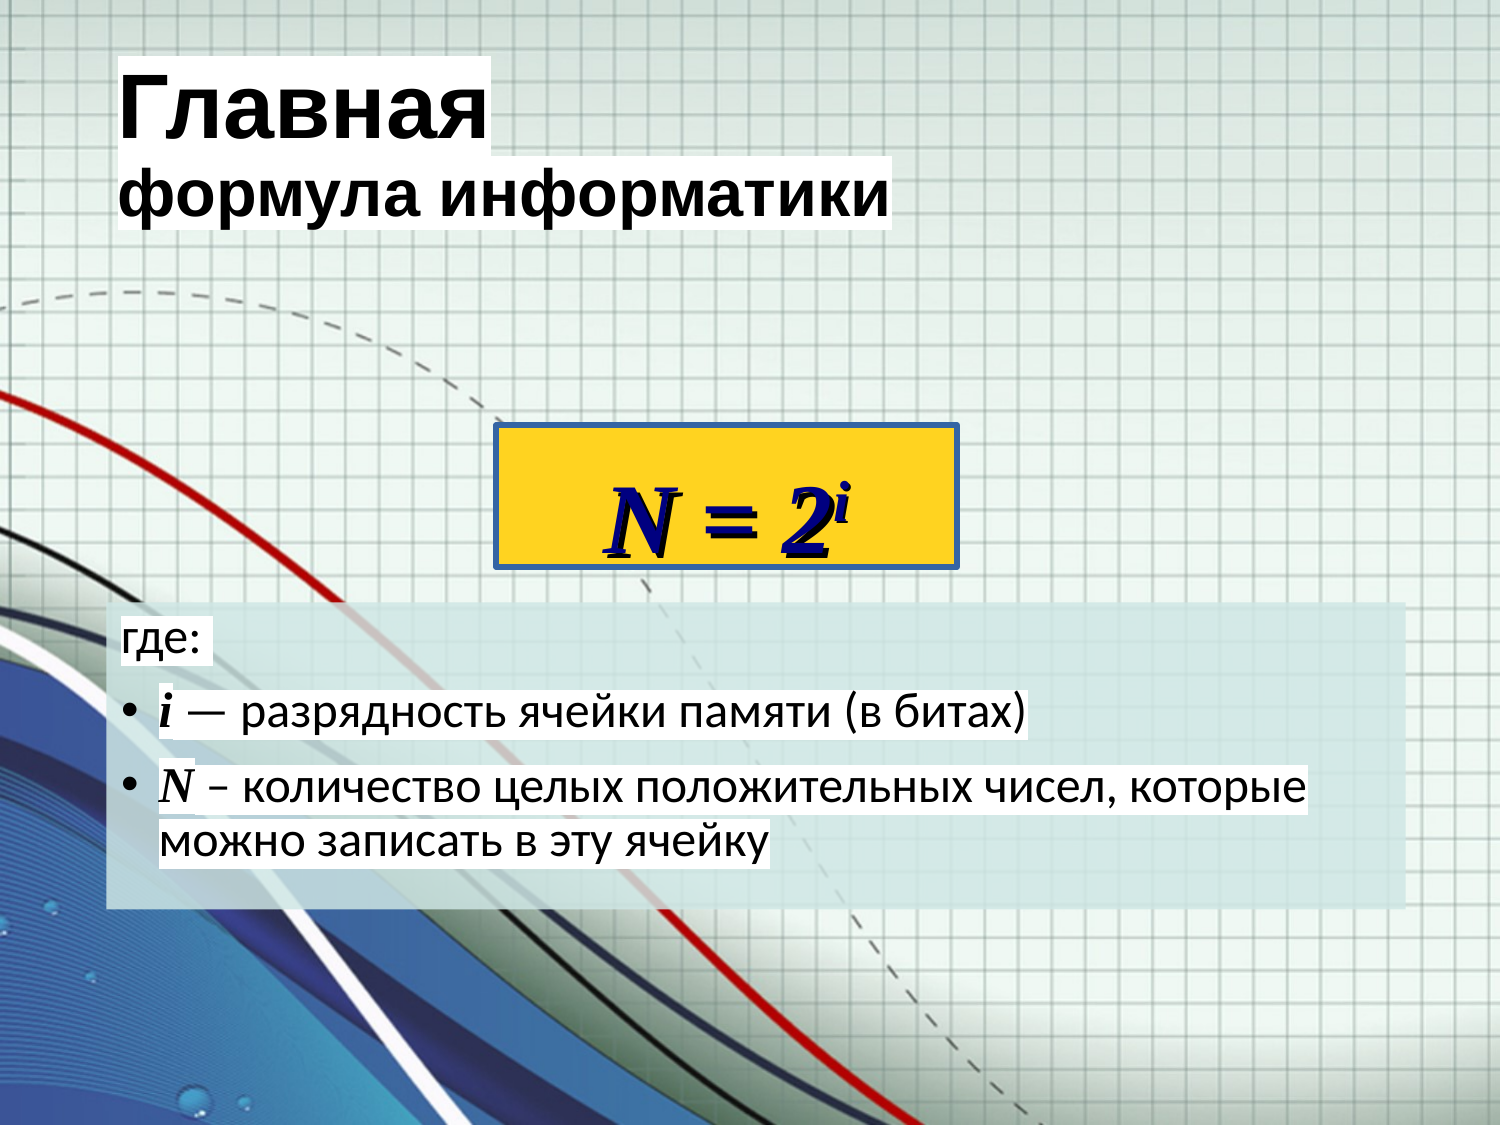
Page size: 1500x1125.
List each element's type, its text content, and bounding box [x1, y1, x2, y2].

list где: i — разрядность ячейки памяти (в битах) N – количество целых положительных чисел, которые можно записать в эту ячейку [106, 602, 1406, 910]
title Главная формула информатики [103, 32, 1397, 258]
picture [0, 0, 1500, 1125]
text_box N = 2i [496, 425, 957, 567]
